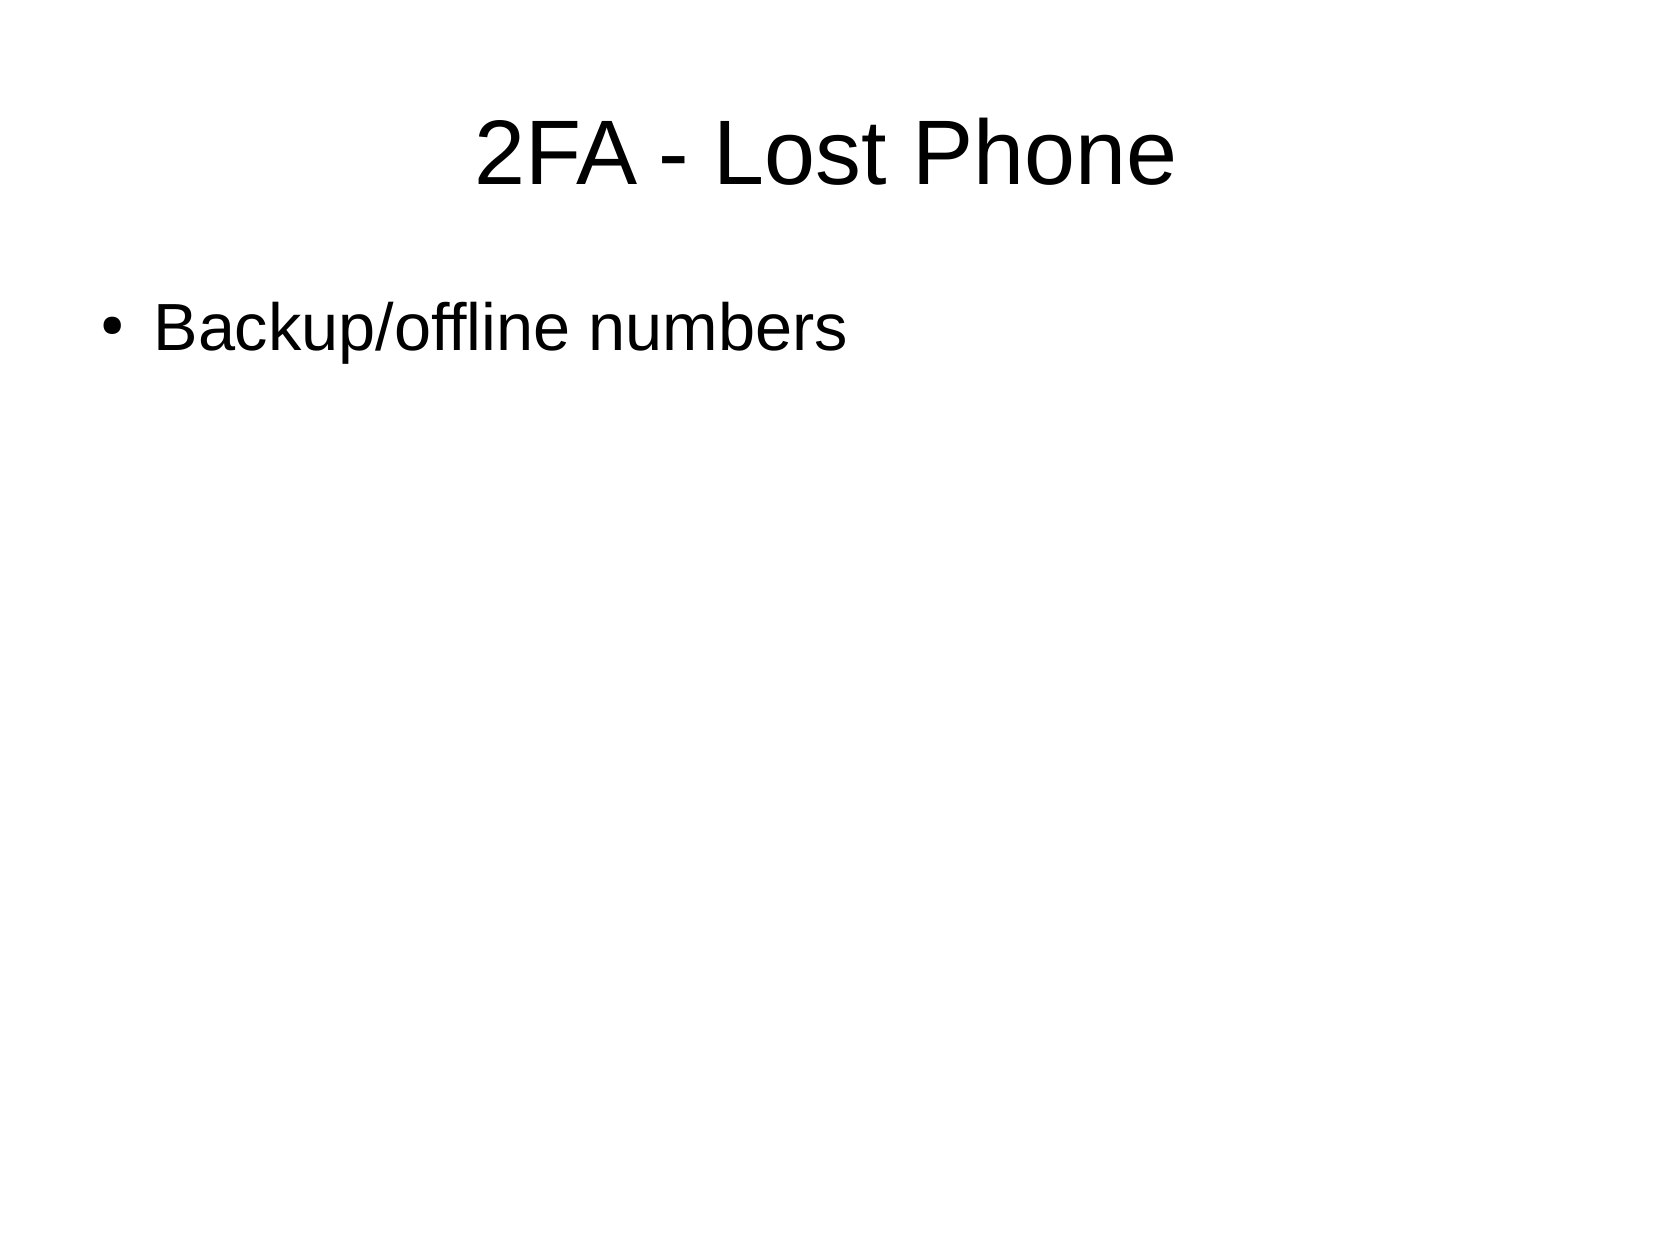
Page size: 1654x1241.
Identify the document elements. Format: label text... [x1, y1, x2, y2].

list Backup/offline numbers [82, 290, 1538, 1010]
title 2FA - Lost Phone [82, 49, 1571, 257]
